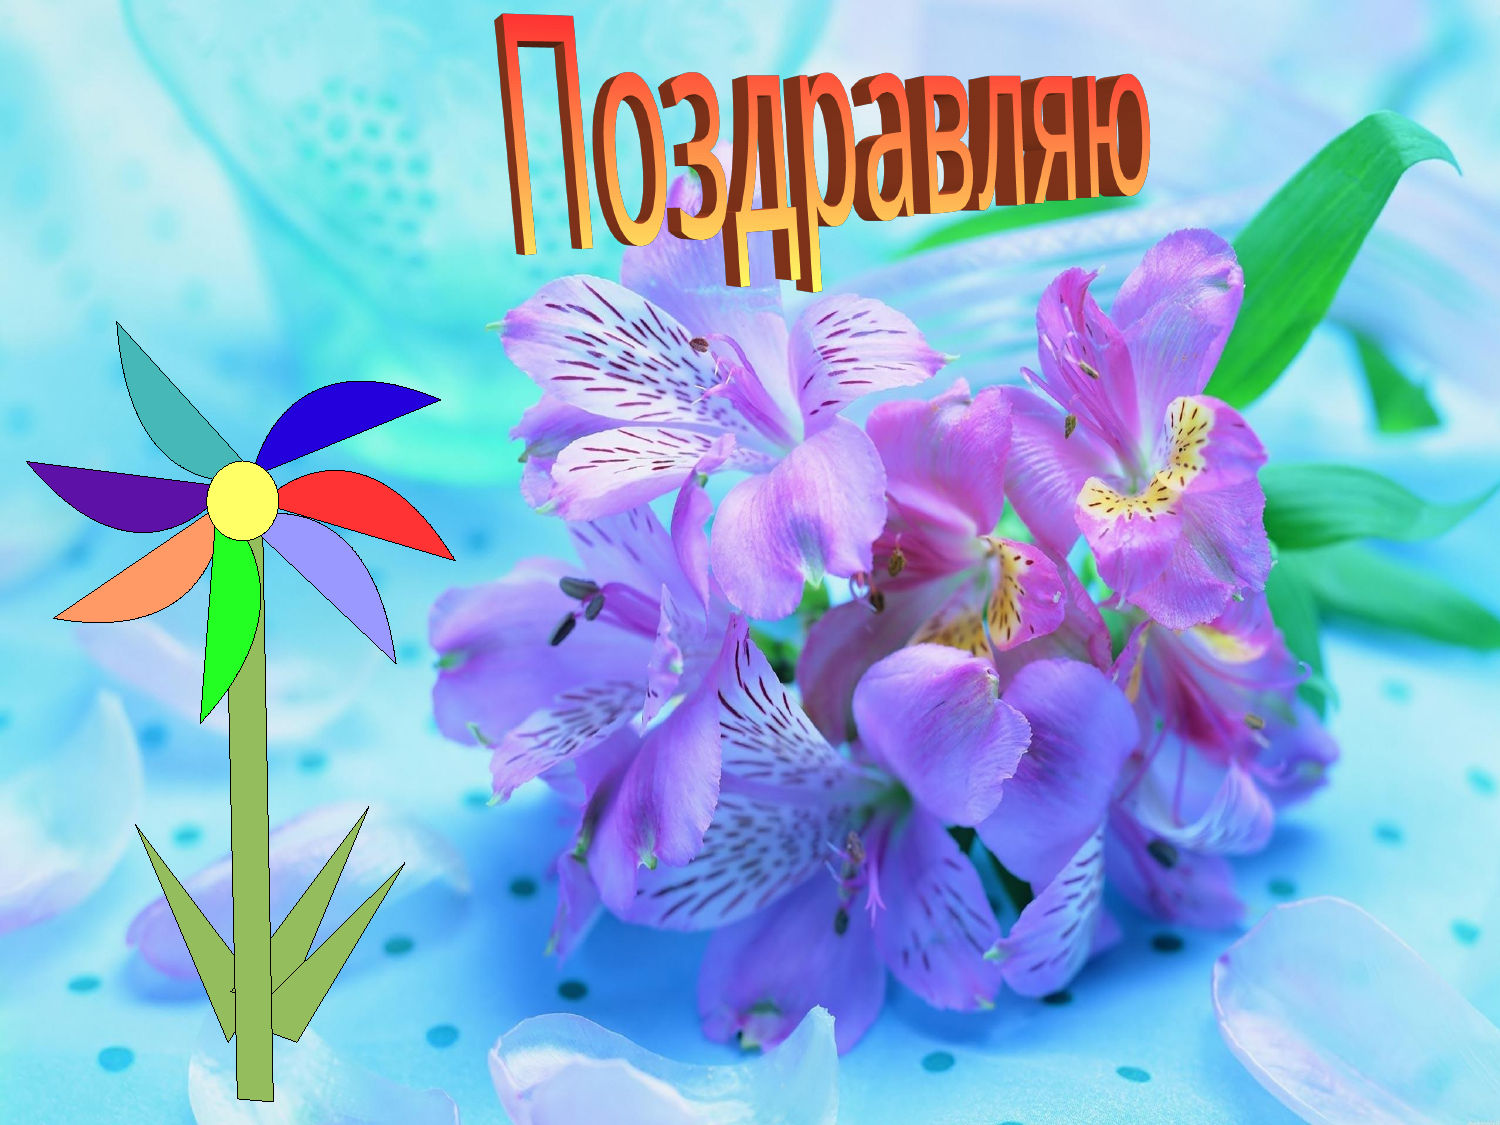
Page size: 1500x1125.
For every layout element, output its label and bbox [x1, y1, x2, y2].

text_box [26, 321, 456, 1102]
picture [0, 0, 1500, 1125]
